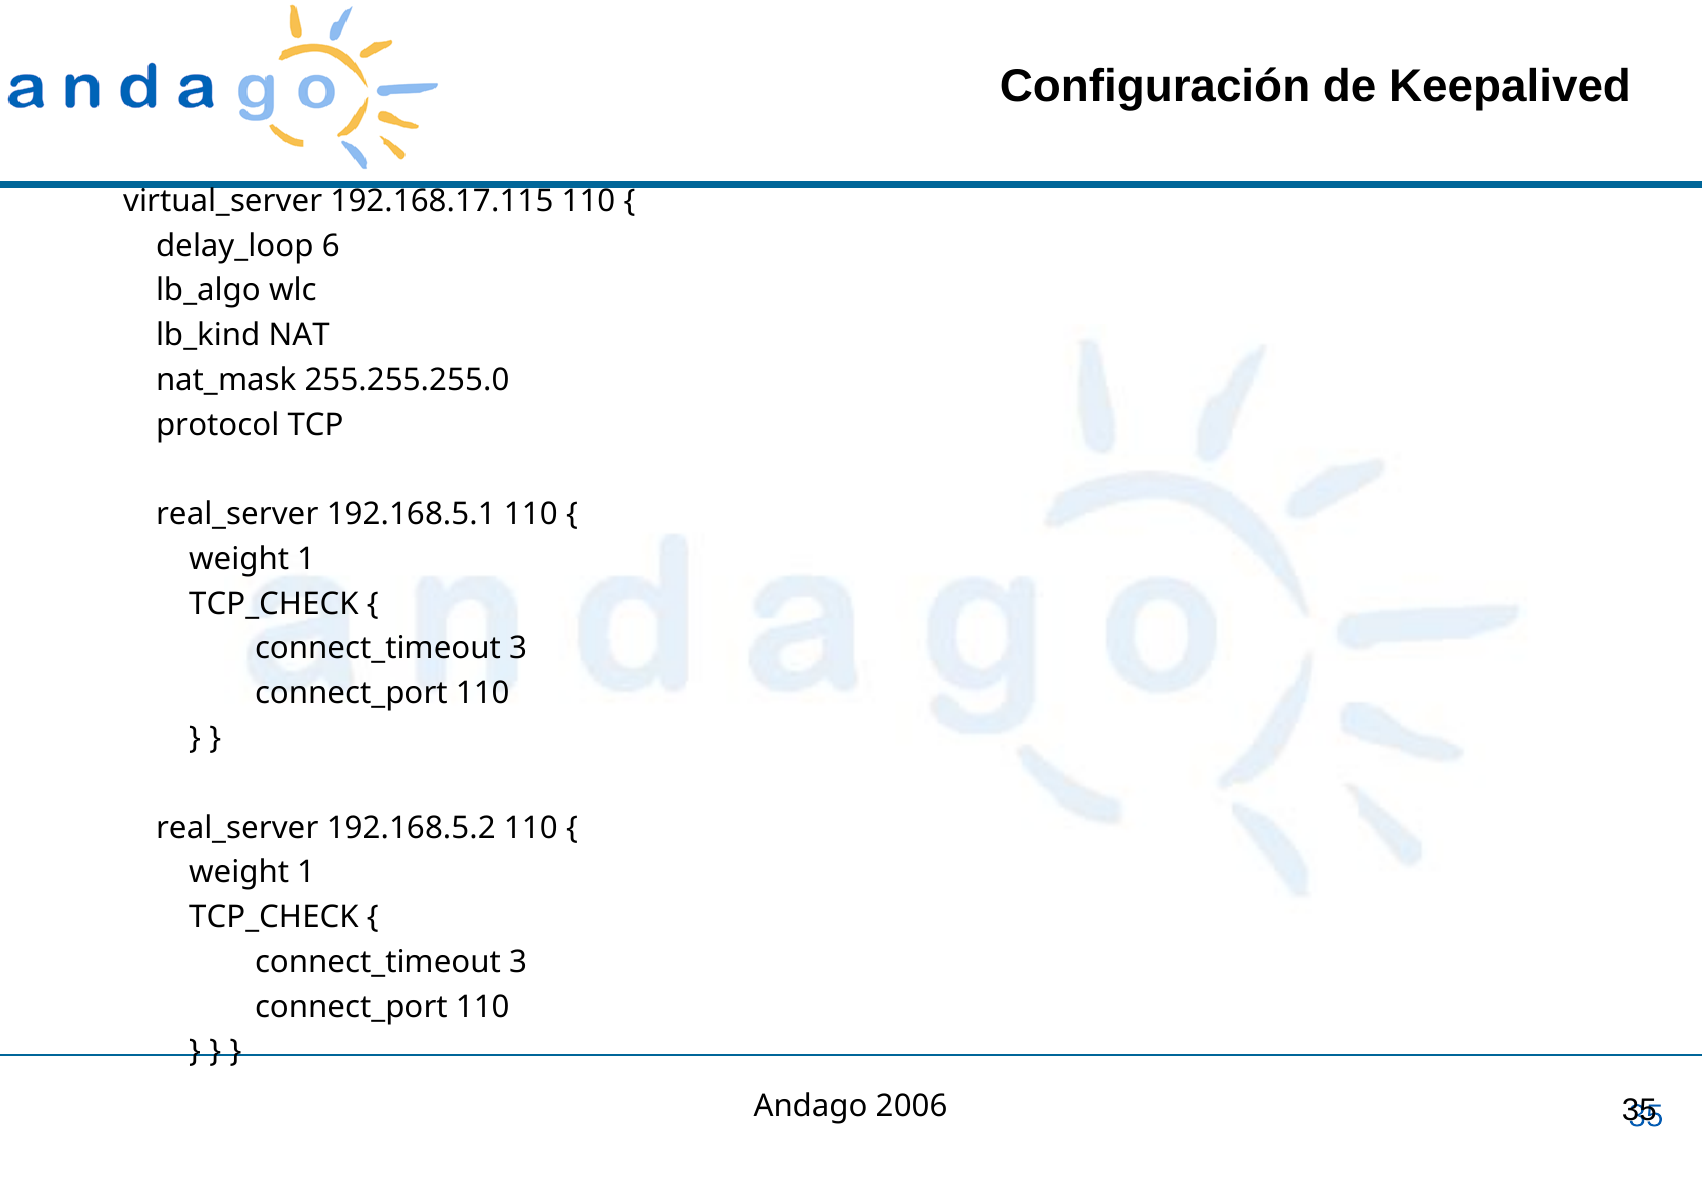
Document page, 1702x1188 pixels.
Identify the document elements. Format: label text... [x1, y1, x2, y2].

subtitle virtual_server 192.168.17.115 110 { delay_loop 6 lb_algo wlc lb_kind NAT nat_mask 255.255.255.0 protocol TCP real_server 192.168.5.1 110 { weight 1 TCP_CHECK { connect_timeout 3 connect_port 110 } } real_server 192.168.5.2 110 { weight 1 TCP_CHECK { connect_timeout 3 connect_port 110 } } } [123, 231, 1570, 1022]
picture [0, 0, 255, 175]
title Configuración de Keepalived [255, 0, 1702, 188]
